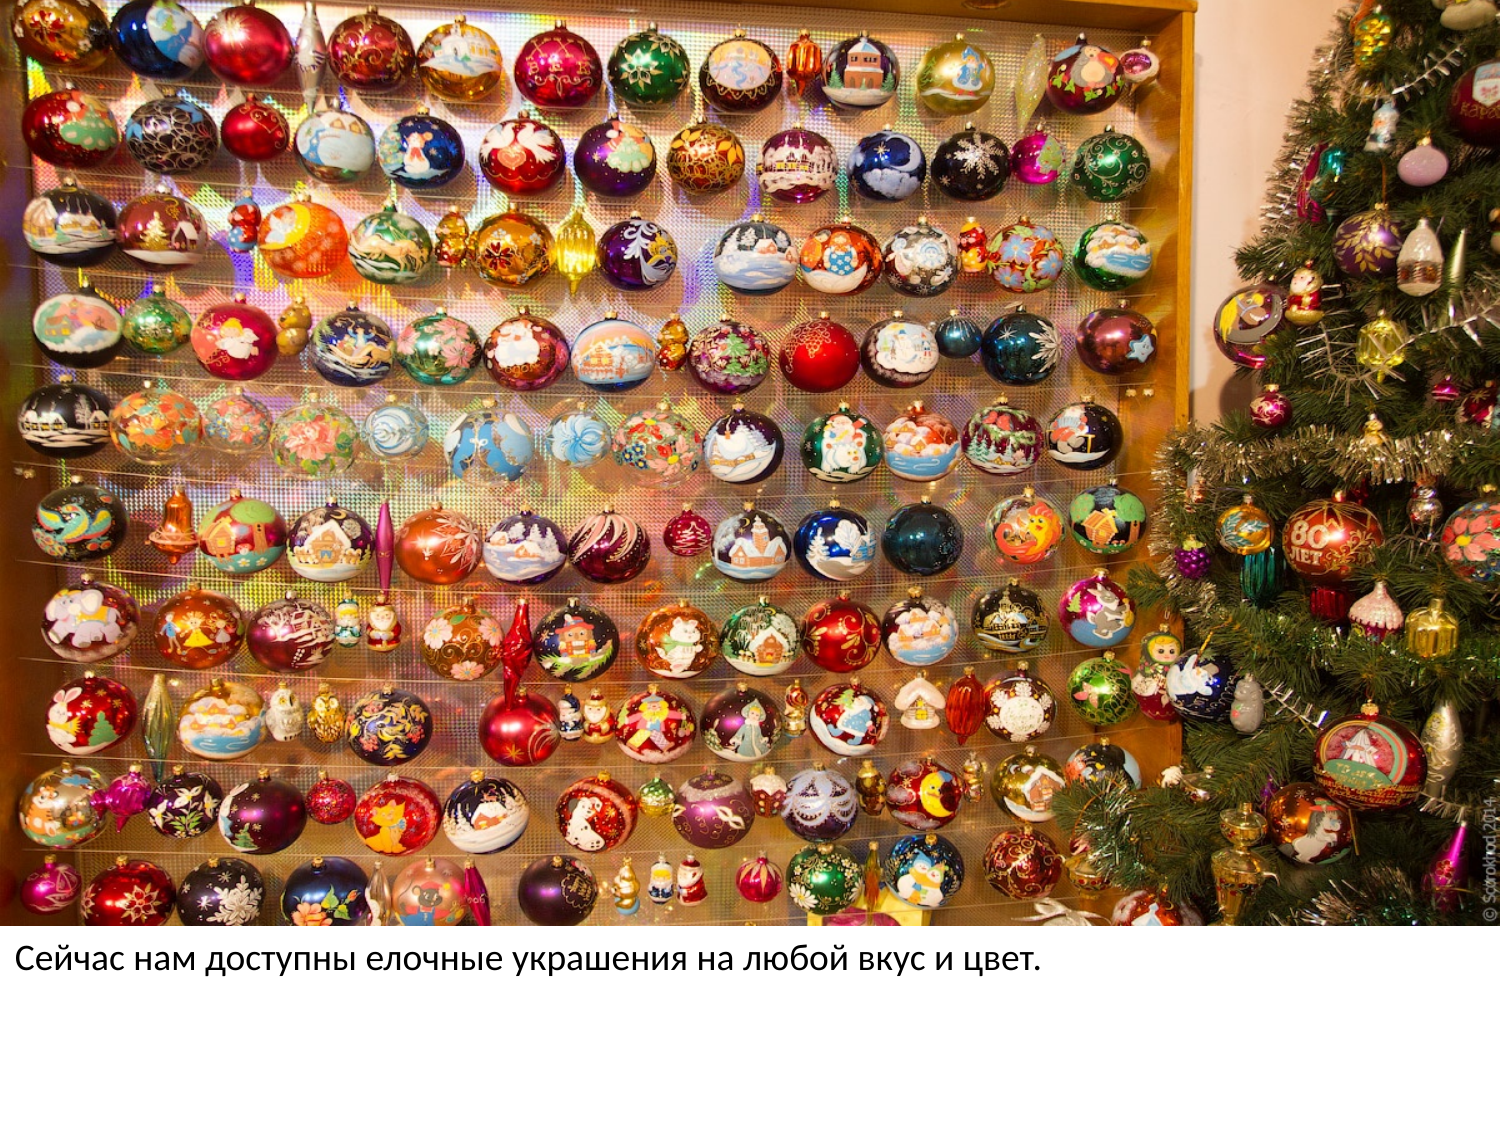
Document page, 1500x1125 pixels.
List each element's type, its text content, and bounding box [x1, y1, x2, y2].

text_box Сейчас нам доступны елочные украшения на любой вкус и цвет. [0, 925, 1500, 986]
picture [0, 0, 1500, 925]
